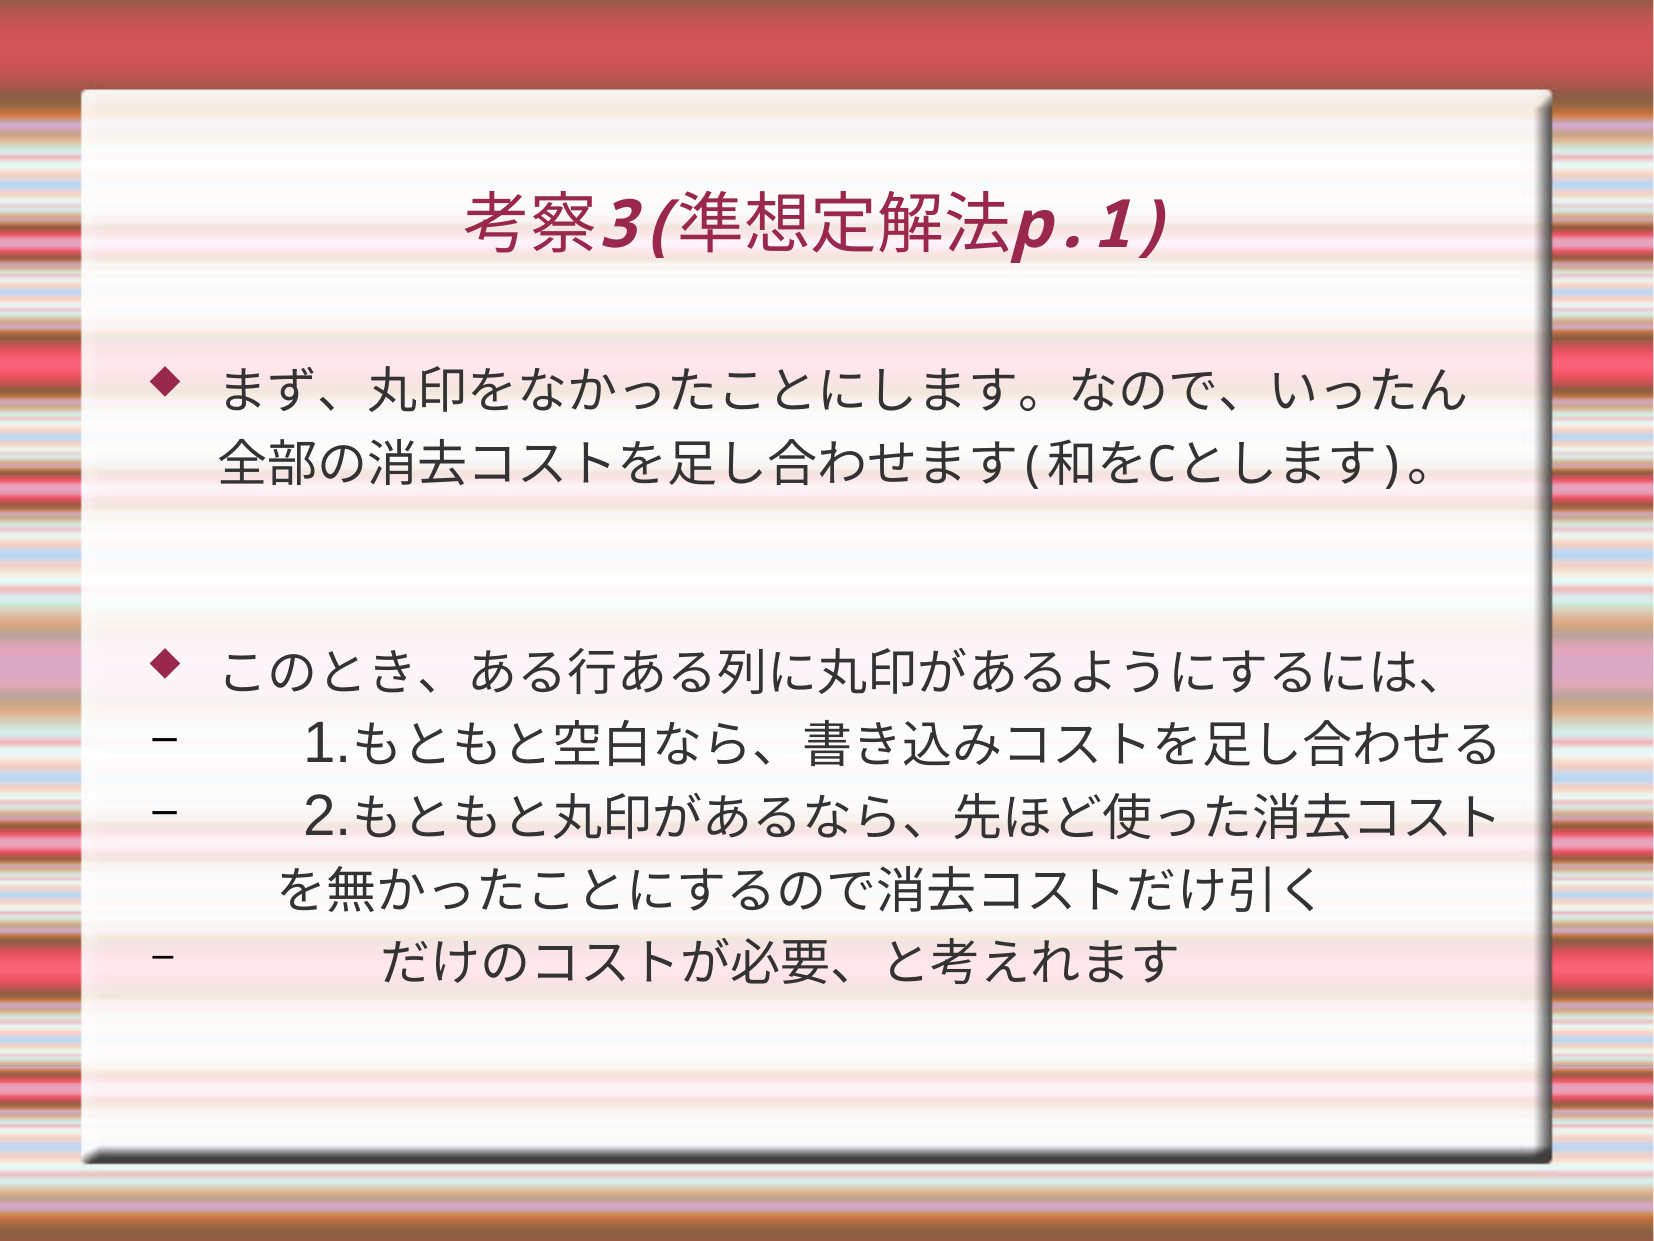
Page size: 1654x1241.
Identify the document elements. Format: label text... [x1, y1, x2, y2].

list まず、丸印をなかったことにします。なので、いったん全部の消去コストを足し合わせます(和をCとします)。 このとき、ある行ある列に丸印があるようにするには、 1.もともと空白なら、書き込みコストを足し合わせる 2.もともと丸印があるなら、先ほど使った消去コストを無かったことにするので消去コストだけ引く だけのコストが必要、と考えれます [134, 350, 1516, 1132]
picture [0, 0, 1654, 1241]
title 考察3(準想定解法p.1) [111, 114, 1524, 322]
